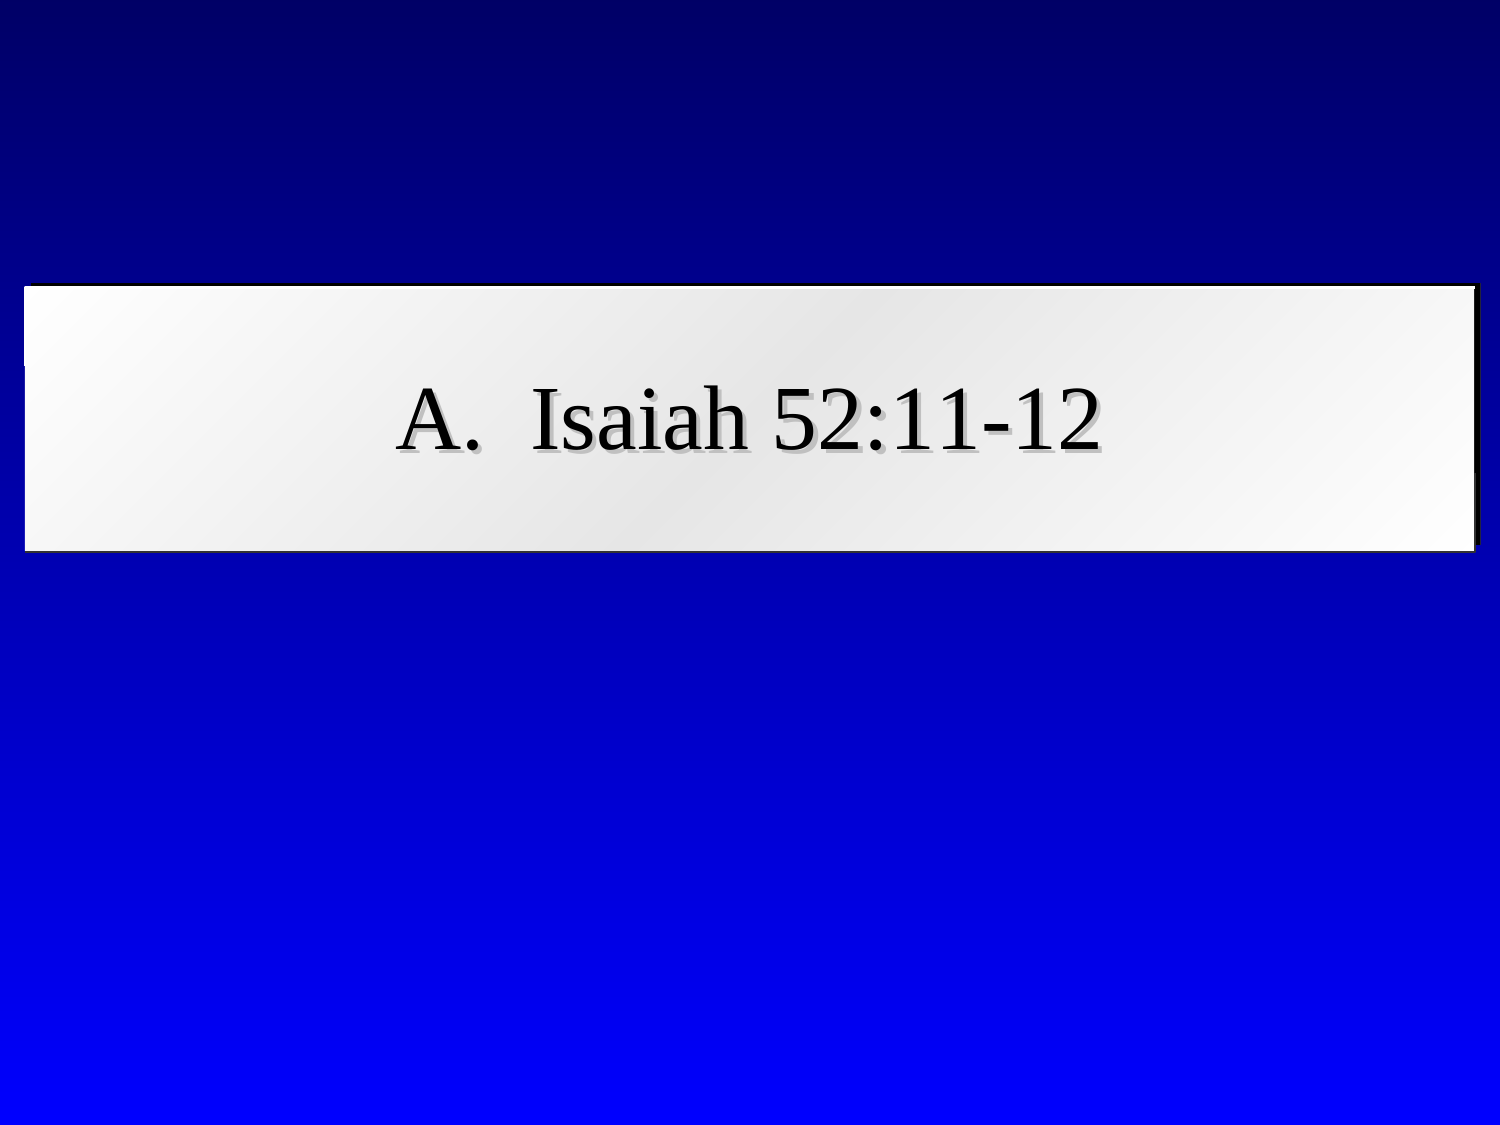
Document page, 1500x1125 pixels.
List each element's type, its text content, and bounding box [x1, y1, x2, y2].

title A. Isaiah 52:11-12 [112, 324, 1388, 513]
